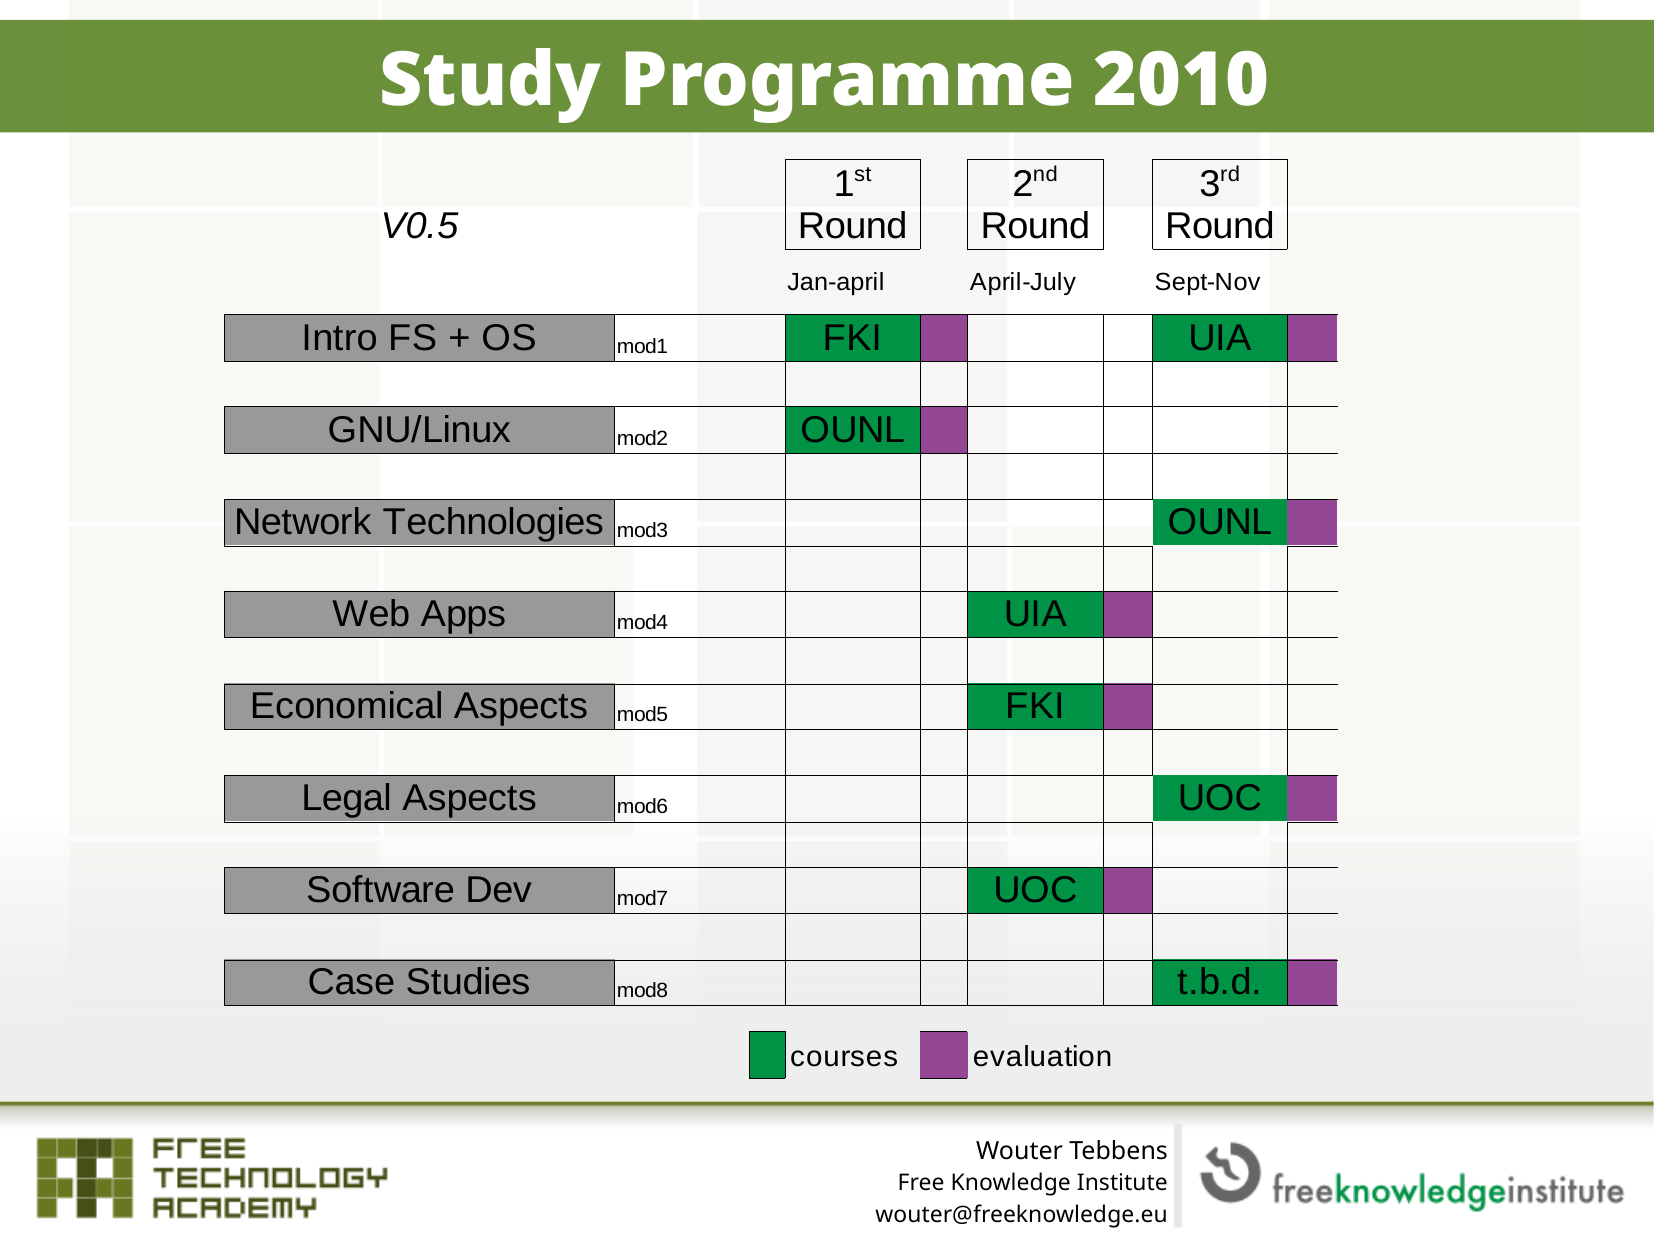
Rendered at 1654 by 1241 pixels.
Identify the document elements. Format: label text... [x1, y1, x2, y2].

picture [0, 0, 1654, 19]
title Study Programme 2010 [37, 32, 1613, 120]
chart [223, 159, 1654, 1081]
picture [0, 133, 1654, 1241]
